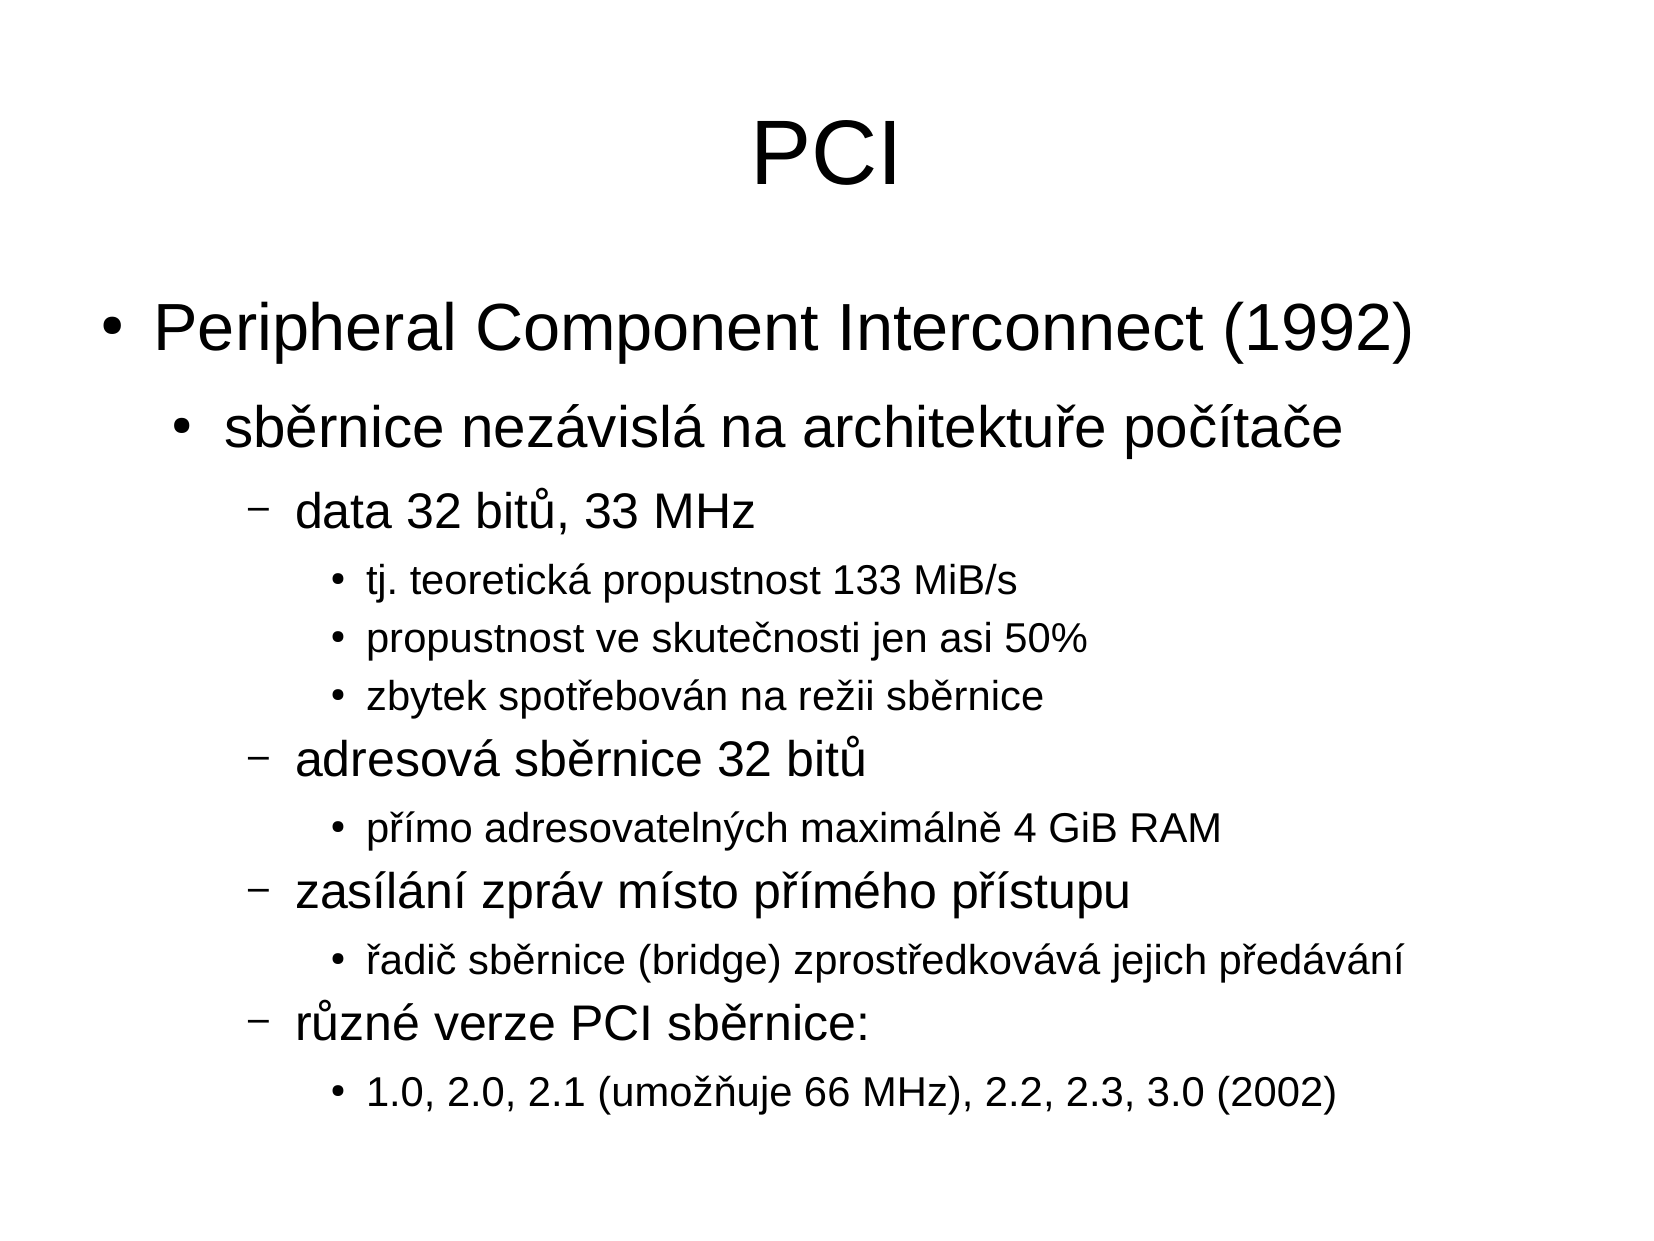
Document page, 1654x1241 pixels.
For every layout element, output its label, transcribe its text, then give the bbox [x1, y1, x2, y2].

title PCI [82, 49, 1571, 257]
list Peripheral Component Interconnect (1992) sběrnice nezávislá na architektuře počítače data 32 bitů, 33 MHz tj. teoretická propustnost 133 MiB/s propustnost ve skutečnosti jen asi 50% zbytek spotřebován na režii sběrnice adresová sběrnice 32 bitů přímo adresovatelných maximálně 4 GiB RAM zasílání zpráv místo přímého přístupu řadič sběrnice (bridge) zprostředkovává jejich předávání různé verze PCI sběrnice: 1.0, 2.0, 2.1 (umožňuje 66 MHz), 2.2, 2.3, 3.0 (2002) [82, 290, 1571, 1117]
